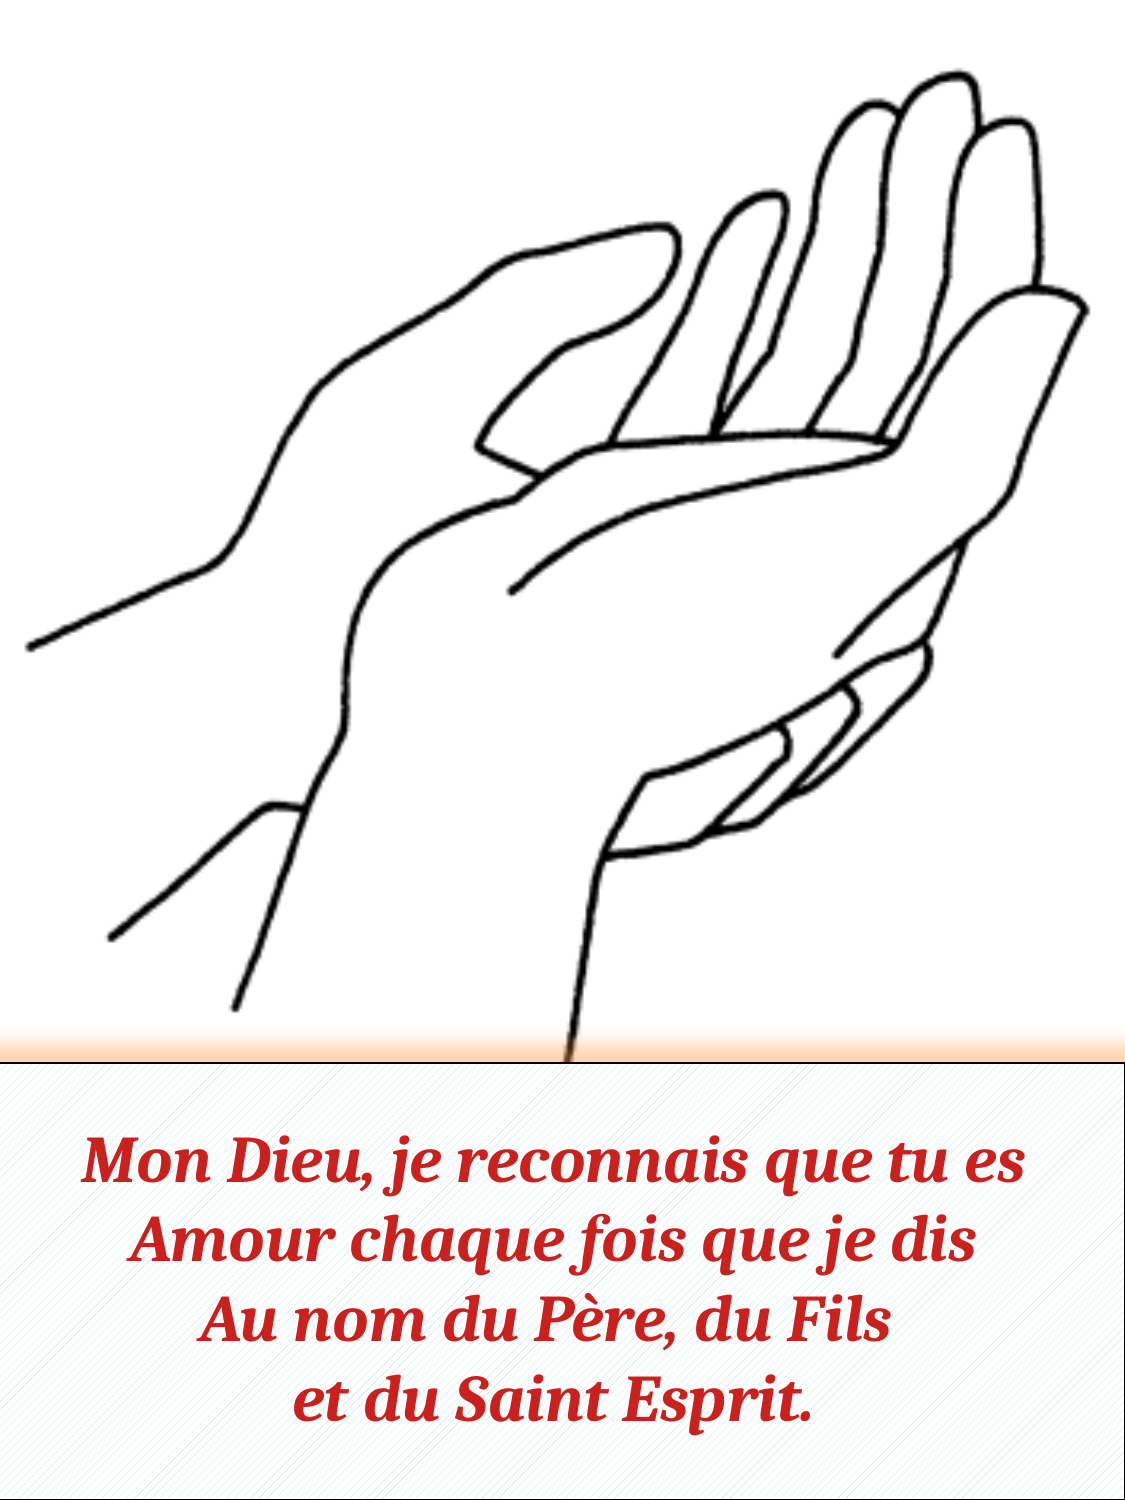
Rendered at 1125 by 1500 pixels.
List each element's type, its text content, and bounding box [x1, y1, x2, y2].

picture [0, 0, 1125, 1037]
text_box Mon Dieu, je reconnais que tu es Amour chaque fois que je dis Au nom du Père, du Fils et du Saint Esprit. [0, 1062, 1125, 1500]
